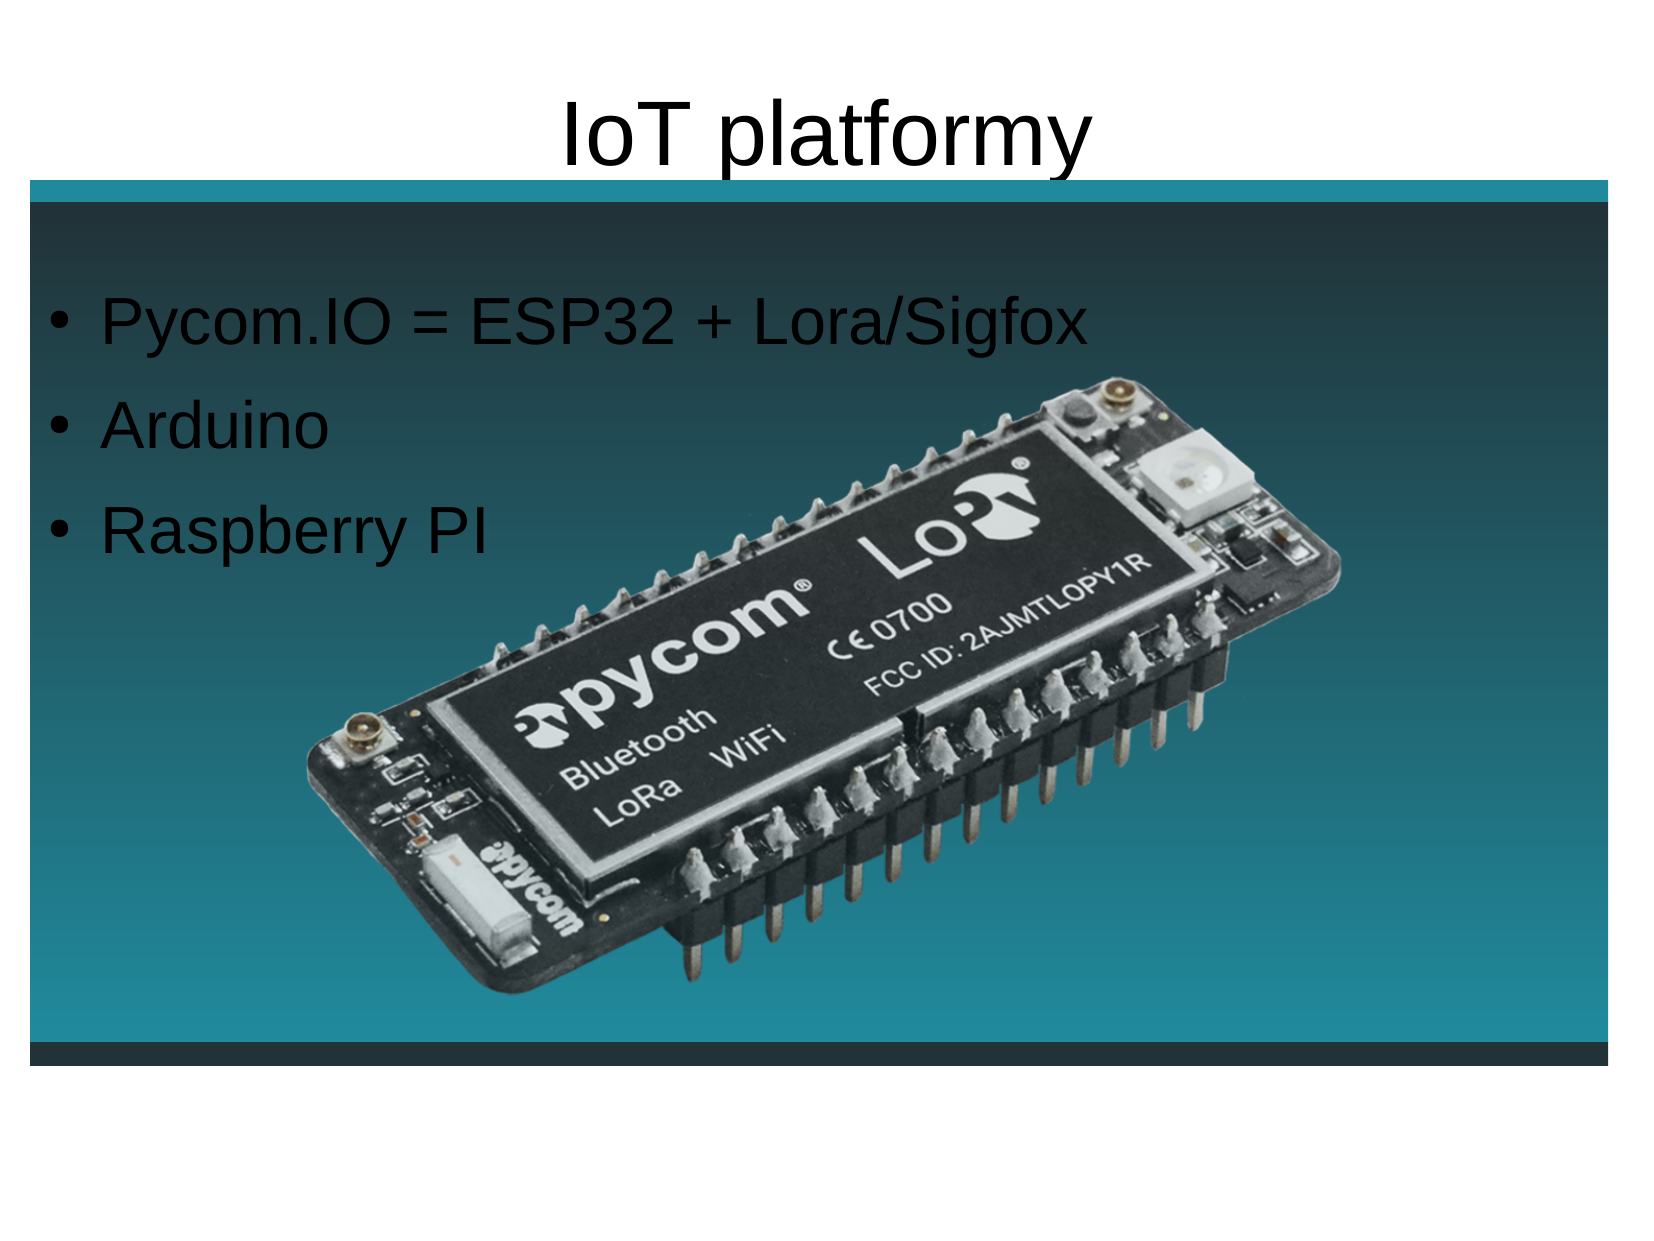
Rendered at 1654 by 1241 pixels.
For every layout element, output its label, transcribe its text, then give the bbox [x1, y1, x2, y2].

title IoT platformy [82, 30, 1571, 180]
list Pycom.IO = ESP32 + Lora/Sigfox Arduino Raspberry PI [30, 180, 1609, 1066]
